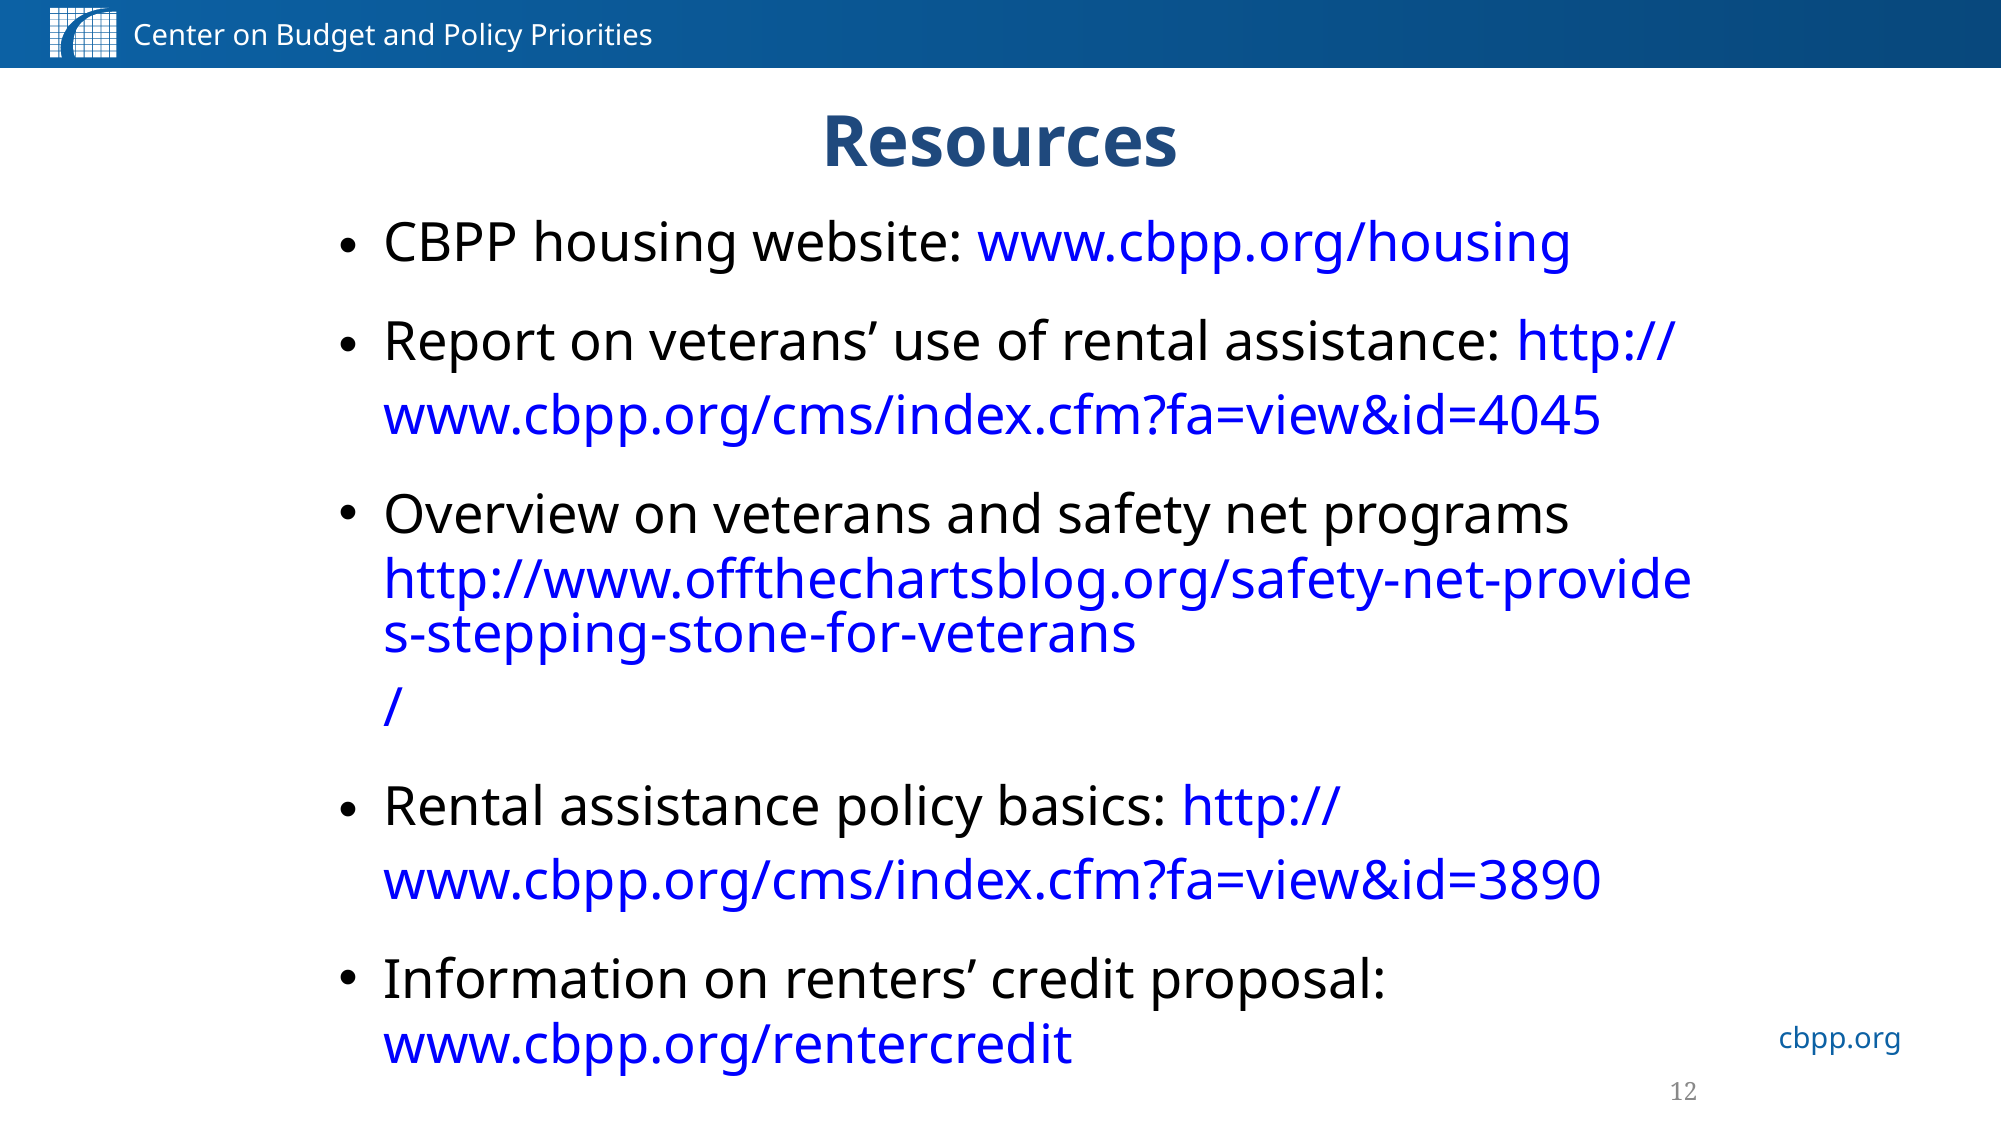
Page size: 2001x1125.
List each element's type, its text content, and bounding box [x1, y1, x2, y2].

text_box <number> [1637, 1062, 1713, 1123]
title Resources [249, 87, 1750, 225]
list CBPP housing website: www.cbpp.org/housing Report on veterans’ use of rental assistance: http://www.cbpp.org/cms/index.cfm?fa=view&id=4045 Overview on veterans and safety net programs http://www.offthechartsblog.org/safety-net-provides-stepping-stone-for-veterans/ Rental assistance policy basics: http://www.cbpp.org/cms/index.cfm?fa=view&id=3890 Information on renters’ credit proposal: www.cbpp.org/rentercredit [312, 200, 1713, 1000]
